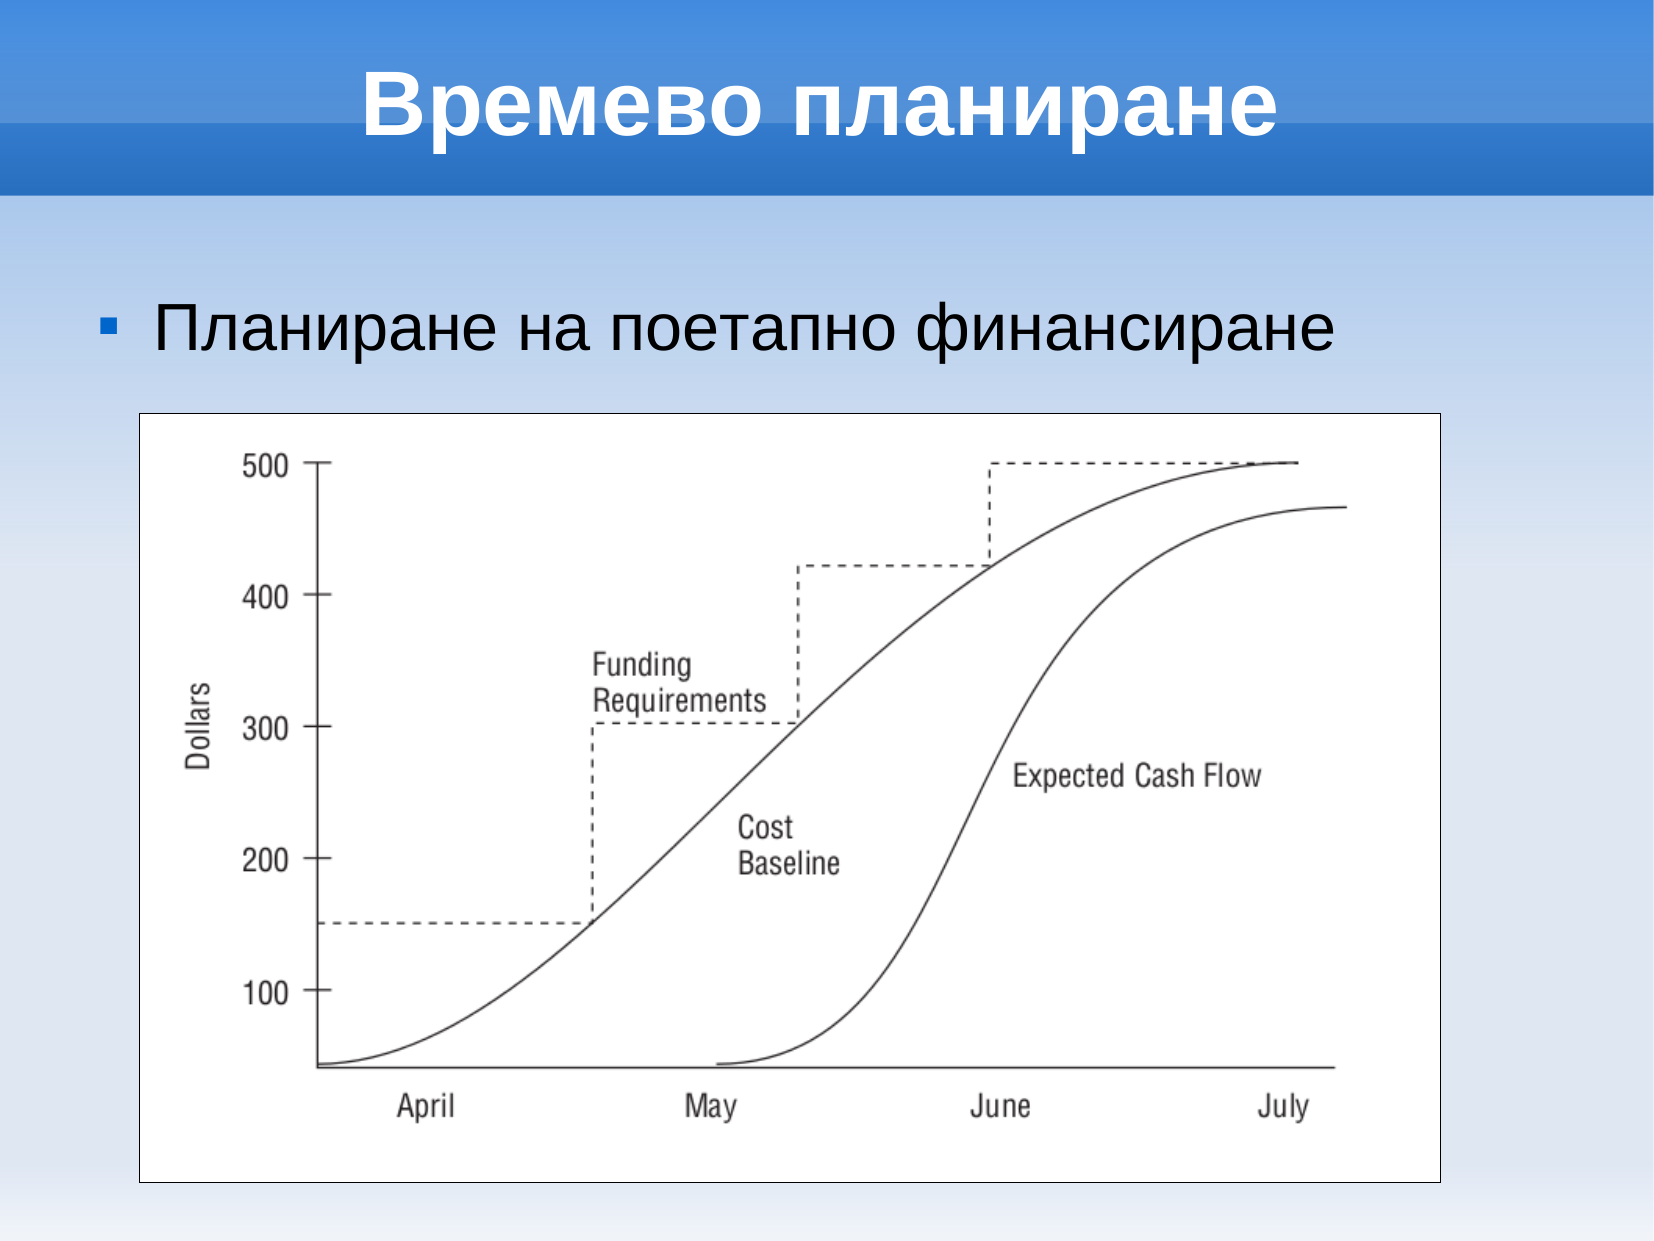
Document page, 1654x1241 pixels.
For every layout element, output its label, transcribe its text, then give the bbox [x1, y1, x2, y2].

title Времево планиране [76, 0, 1565, 208]
list Планиране на поетапно финансиране [82, 290, 1571, 1109]
picture [0, 0, 1654, 1241]
